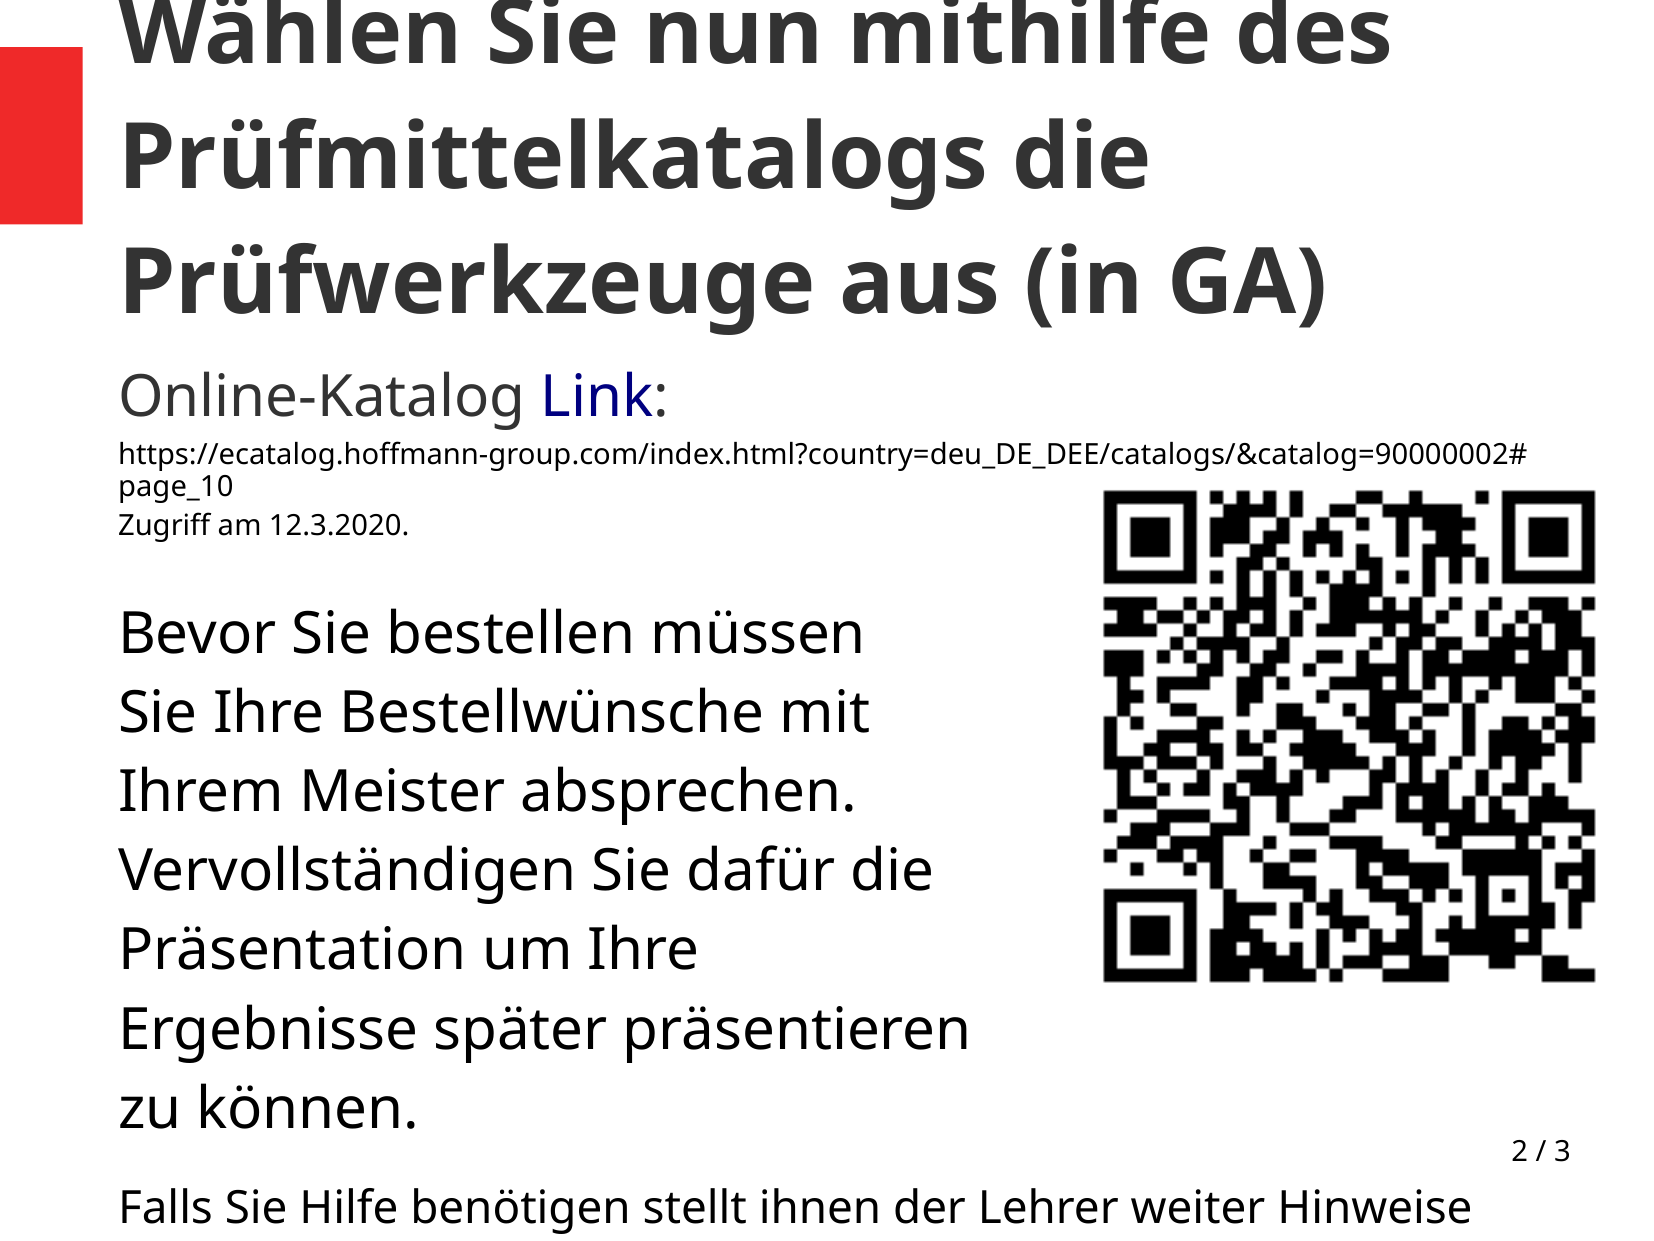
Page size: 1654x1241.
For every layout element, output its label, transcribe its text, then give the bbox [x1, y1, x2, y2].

picture [1086, 473, 1617, 1004]
list Online-Katalog Link: https://ecatalog.hoffmann-group.com/index.html?country=deu_DE_DEE/catalogs/&catalog=90000002#page_10Zugriff am 12.3.2020. Bevor Sie bestellen müssen Sie Ihre Bestellwünsche mit Ihrem Meister absprechen. Vervollständigen Sie dafür die Präsentation um Ihre Ergebnisse später präsentieren zu können. Falls Sie Hilfe benötigen stellt ihnen der Lehrer weiter Hinweise zur Verfügung. [118, 354, 1536, 1074]
title Wählen Sie nun mithilfe des Prüfmittelkatalogs die Prüfwerkzeuge aus (in GA) [118, 0, 1571, 314]
